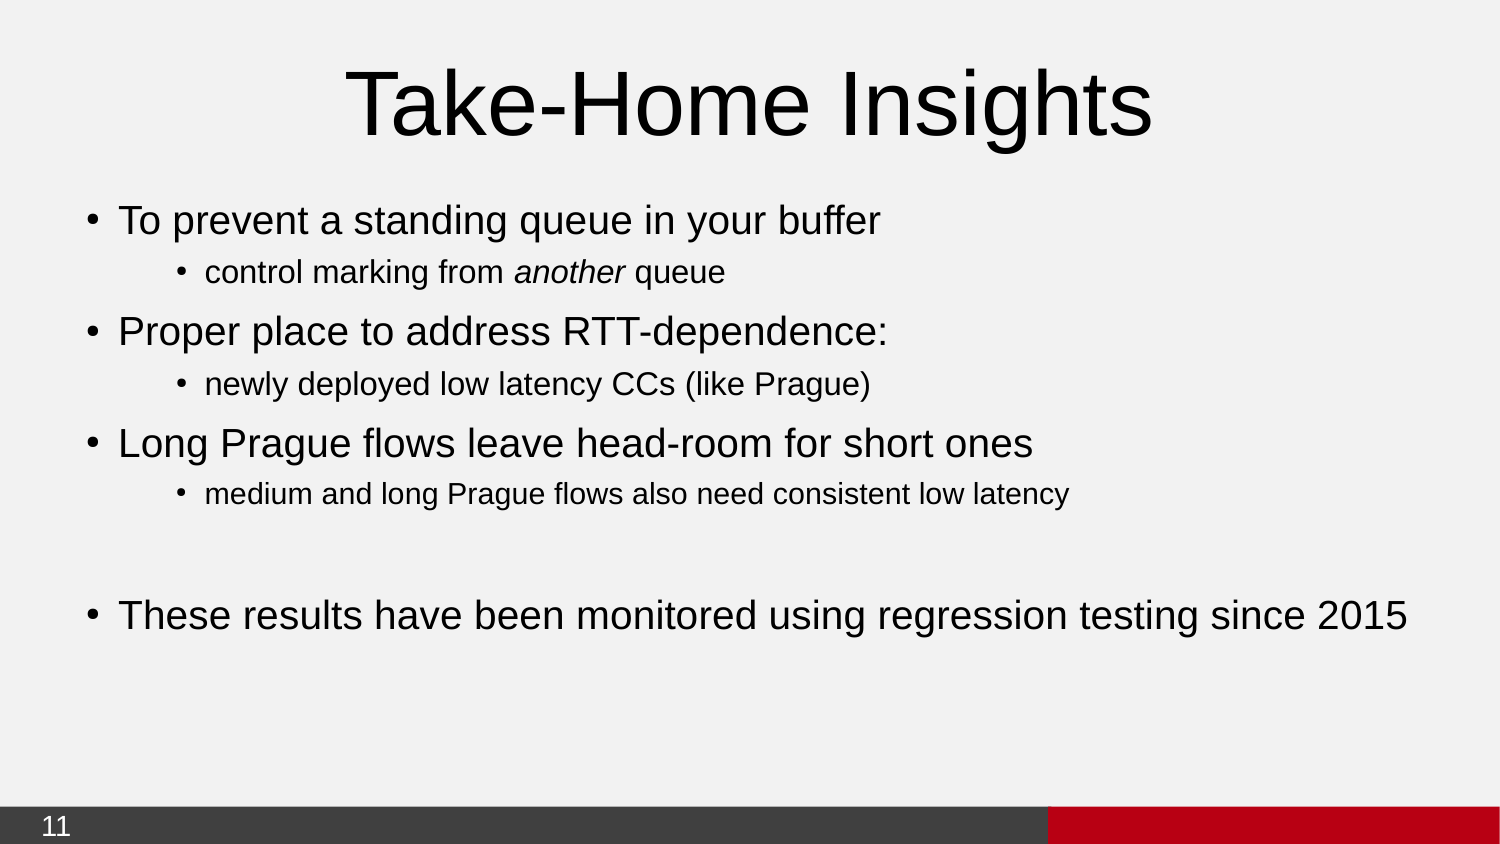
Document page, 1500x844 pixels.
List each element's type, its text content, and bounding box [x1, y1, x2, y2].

list To prevent a standing queue in your buffer control marking from another queue Proper place to address RTT-dependence: newly deployed low latency CCs (like Prague) Long Prague flows leave head-room for short ones medium and long Prague flows also need consistent low latency These results have been monitored using regression testing since 2015 [75, 197, 1425, 687]
title Take-Home Insights [75, 33, 1425, 175]
